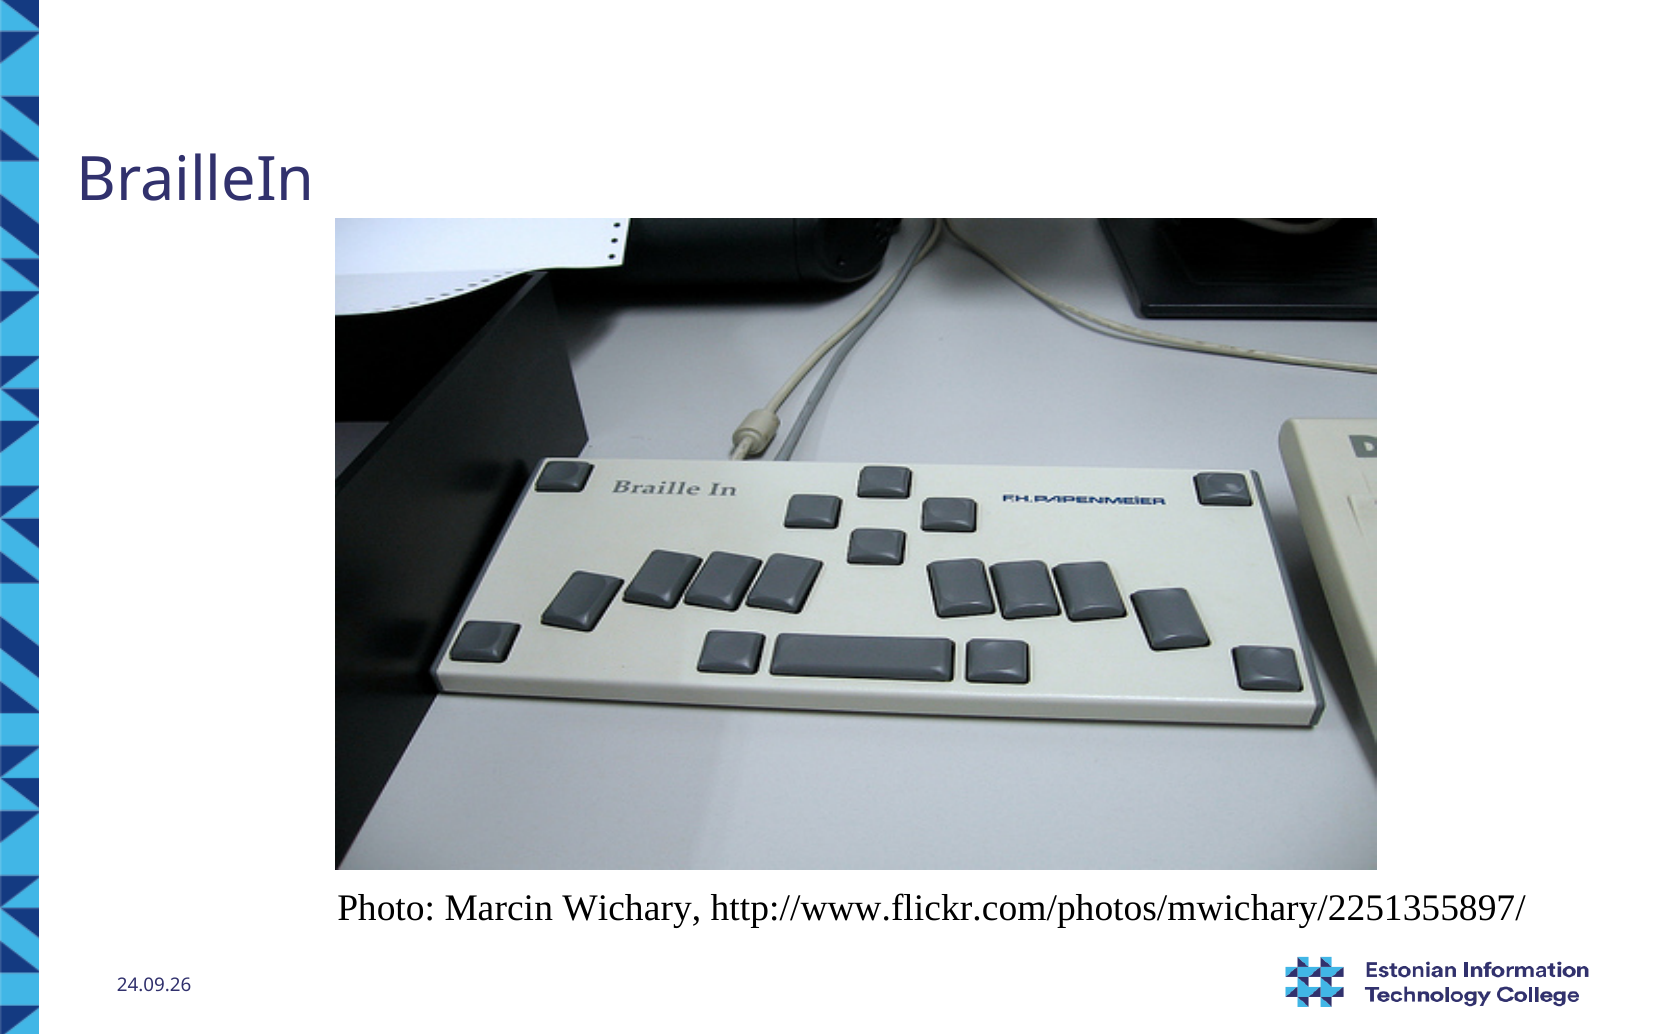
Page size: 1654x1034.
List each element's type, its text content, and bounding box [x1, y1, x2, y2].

title BrailleIn [76, 90, 1213, 264]
picture [335, 218, 1377, 870]
text_box Photo: Marcin Wichary, http://www.flickr.com/photos/mwichary/2251355897/ [337, 883, 1630, 930]
